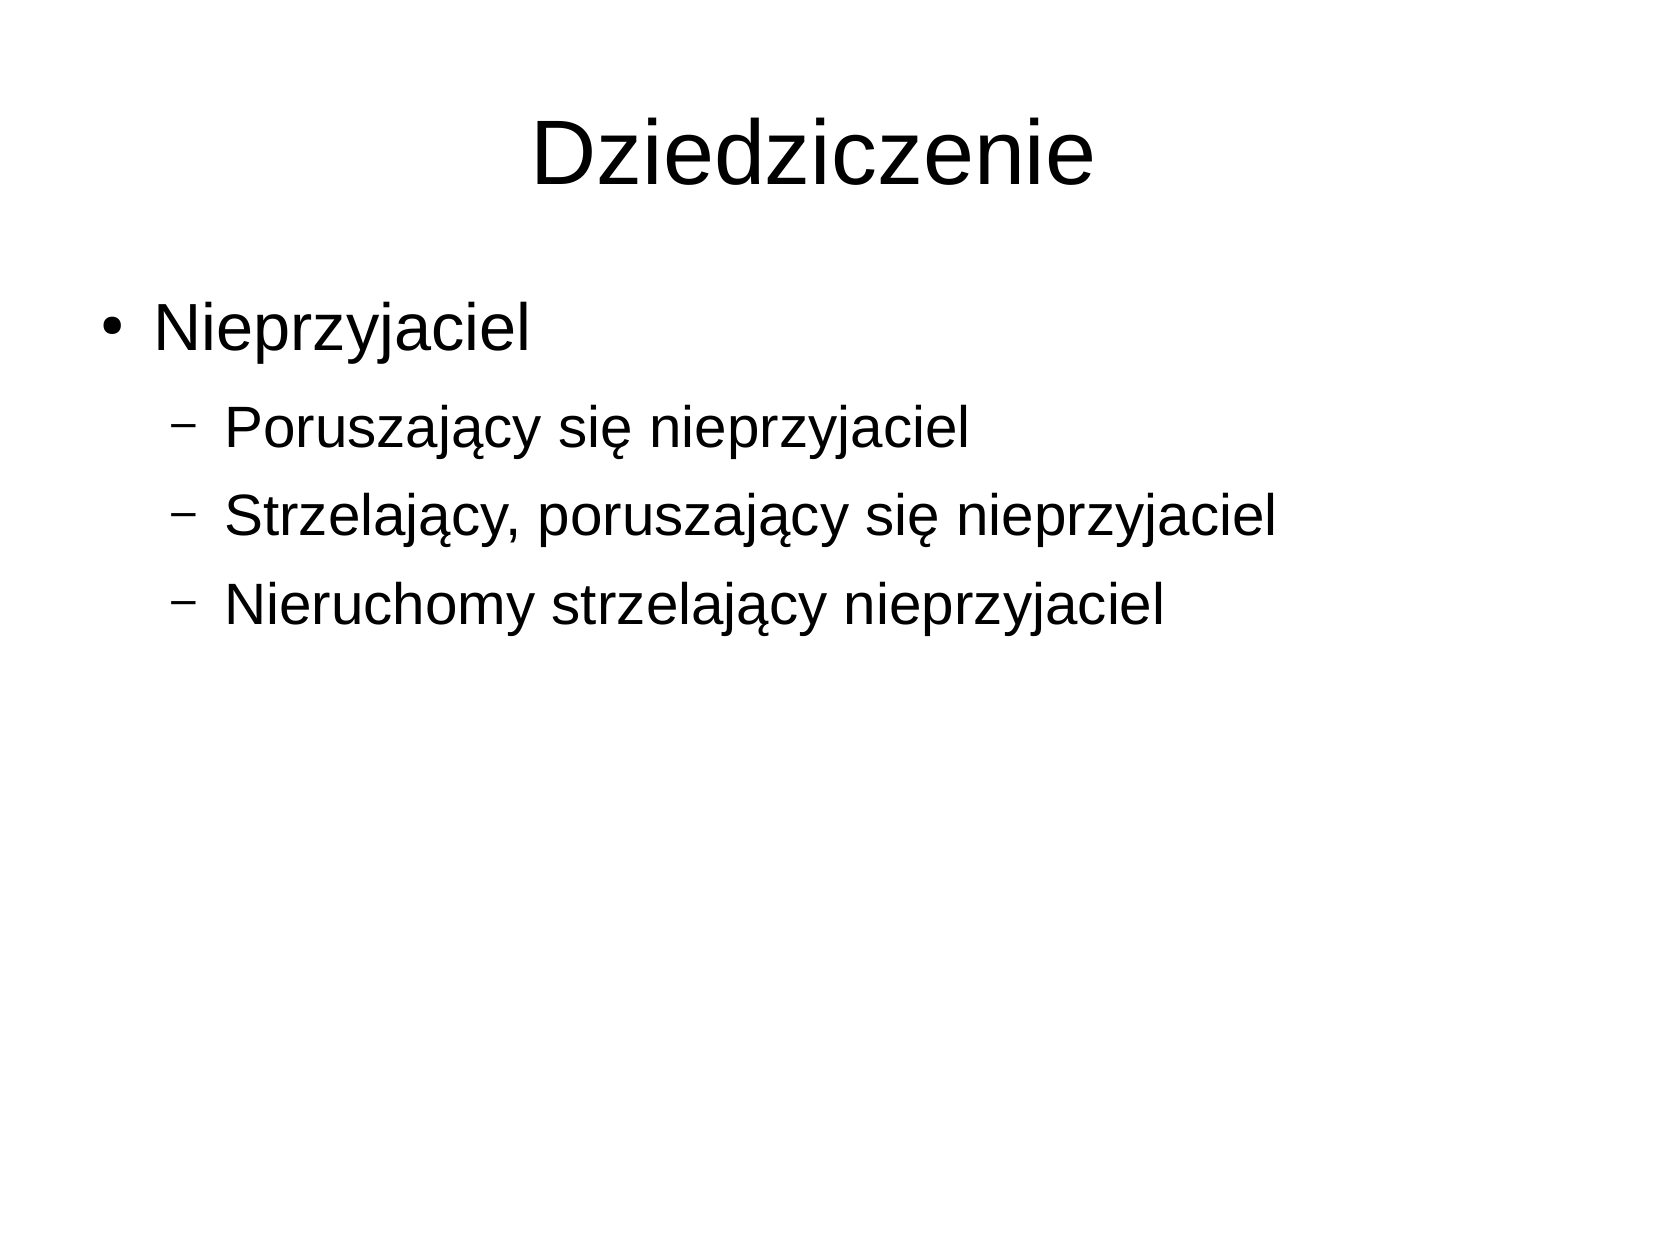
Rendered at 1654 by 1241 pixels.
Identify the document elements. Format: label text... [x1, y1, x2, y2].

list Nieprzyjaciel Poruszający się nieprzyjaciel Strzelający, poruszający się nieprzyjaciel Nieruchomy strzelający nieprzyjaciel [82, 290, 1571, 1109]
title Dziedziczenie [82, 49, 1571, 257]
